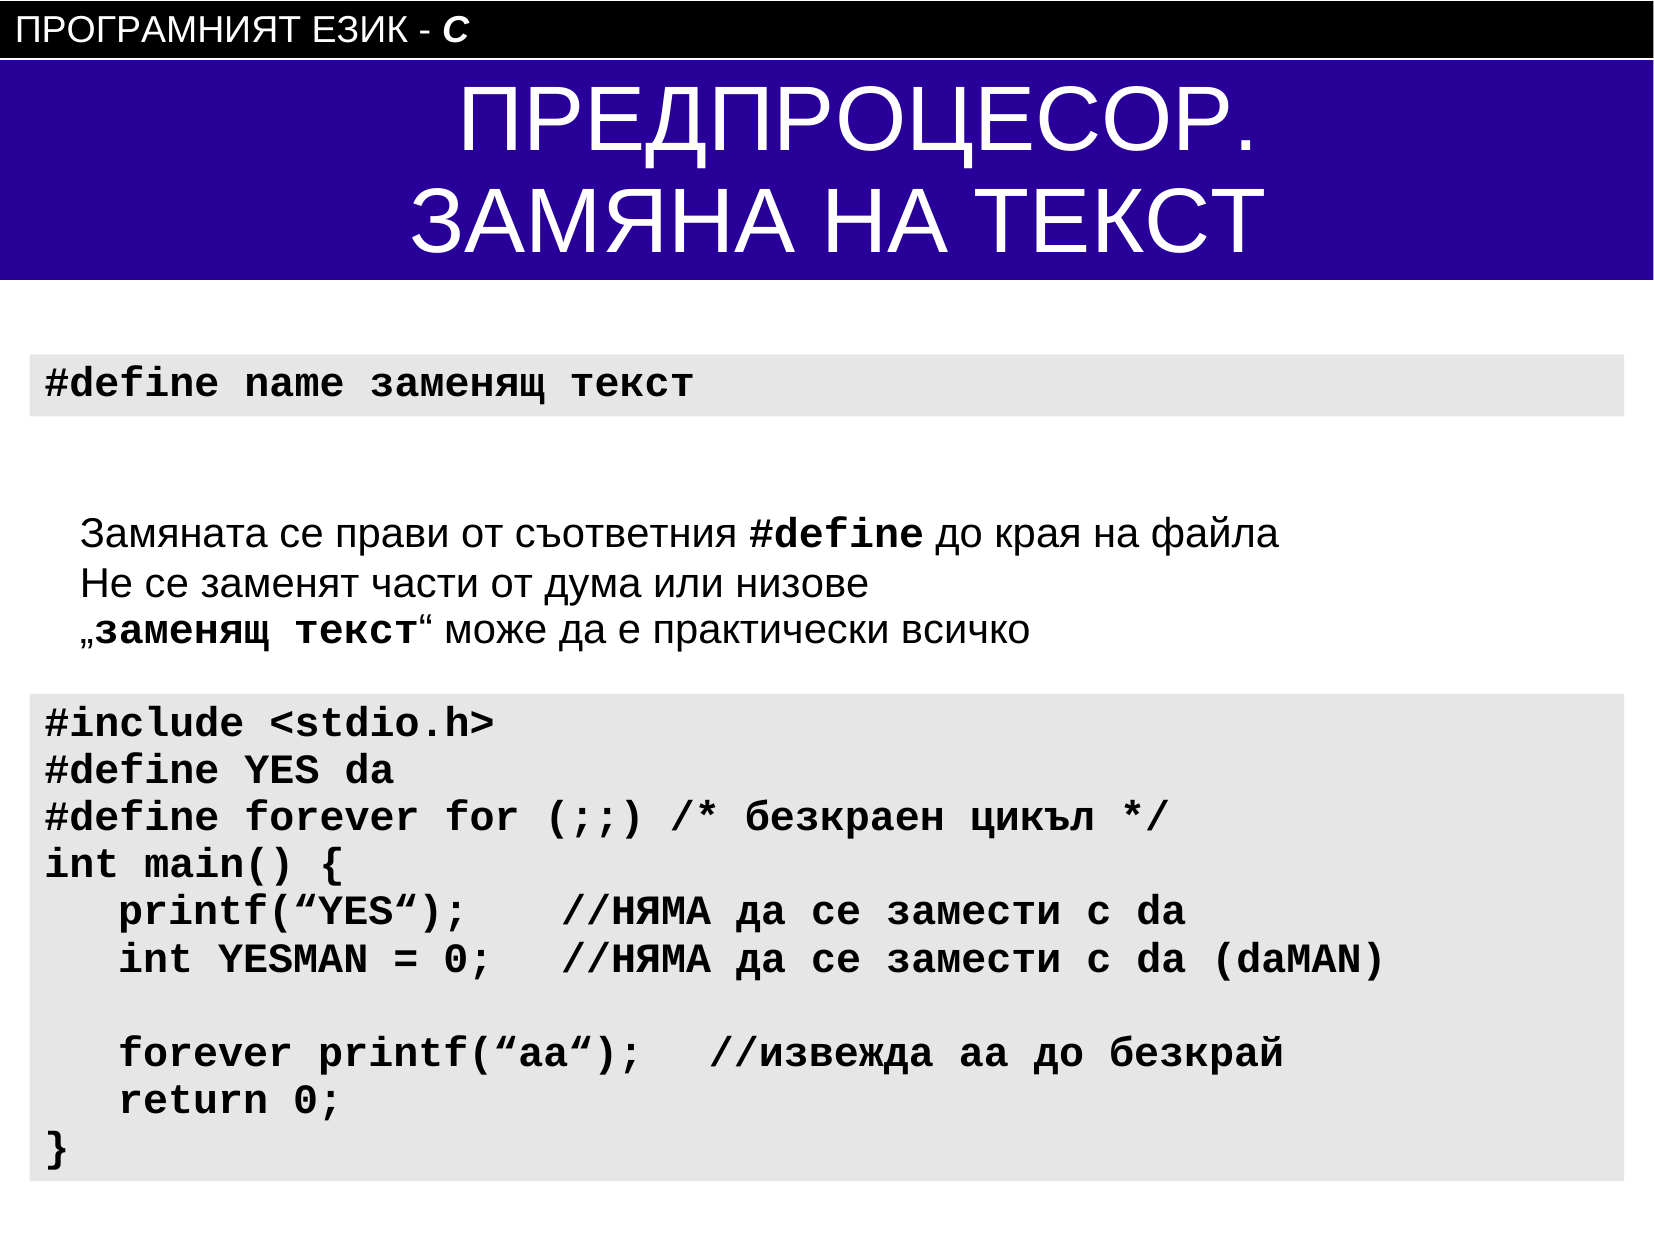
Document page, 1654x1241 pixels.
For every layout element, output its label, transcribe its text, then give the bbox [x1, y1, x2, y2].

text_box ПРЕДПРОЦЕСОР. ЗАМЯНА НА ТЕКСТ [0, 60, 1654, 280]
text_box #define name заменящ текст [29, 354, 1625, 417]
text_box ПРОГРАМНИЯT ЕЗИК - С [0, 1, 1654, 58]
text_box #include <stdio.h> #define YES da #define forever for (;;) /* безкраен цикъл */ int main() { printf(“YES“); //НЯМА да се замести с da int YESMAN = 0; //НЯМА да се замести с da (daMAN) forever printf(“aa“); //извежда aa до безкрай return 0; } [29, 693, 1625, 1182]
text_box Замяната се прави от съответния #define до края на файла Не се заменят части от дума или низове „заменящ текст“ може да е практически всичко [29, 501, 1625, 664]
